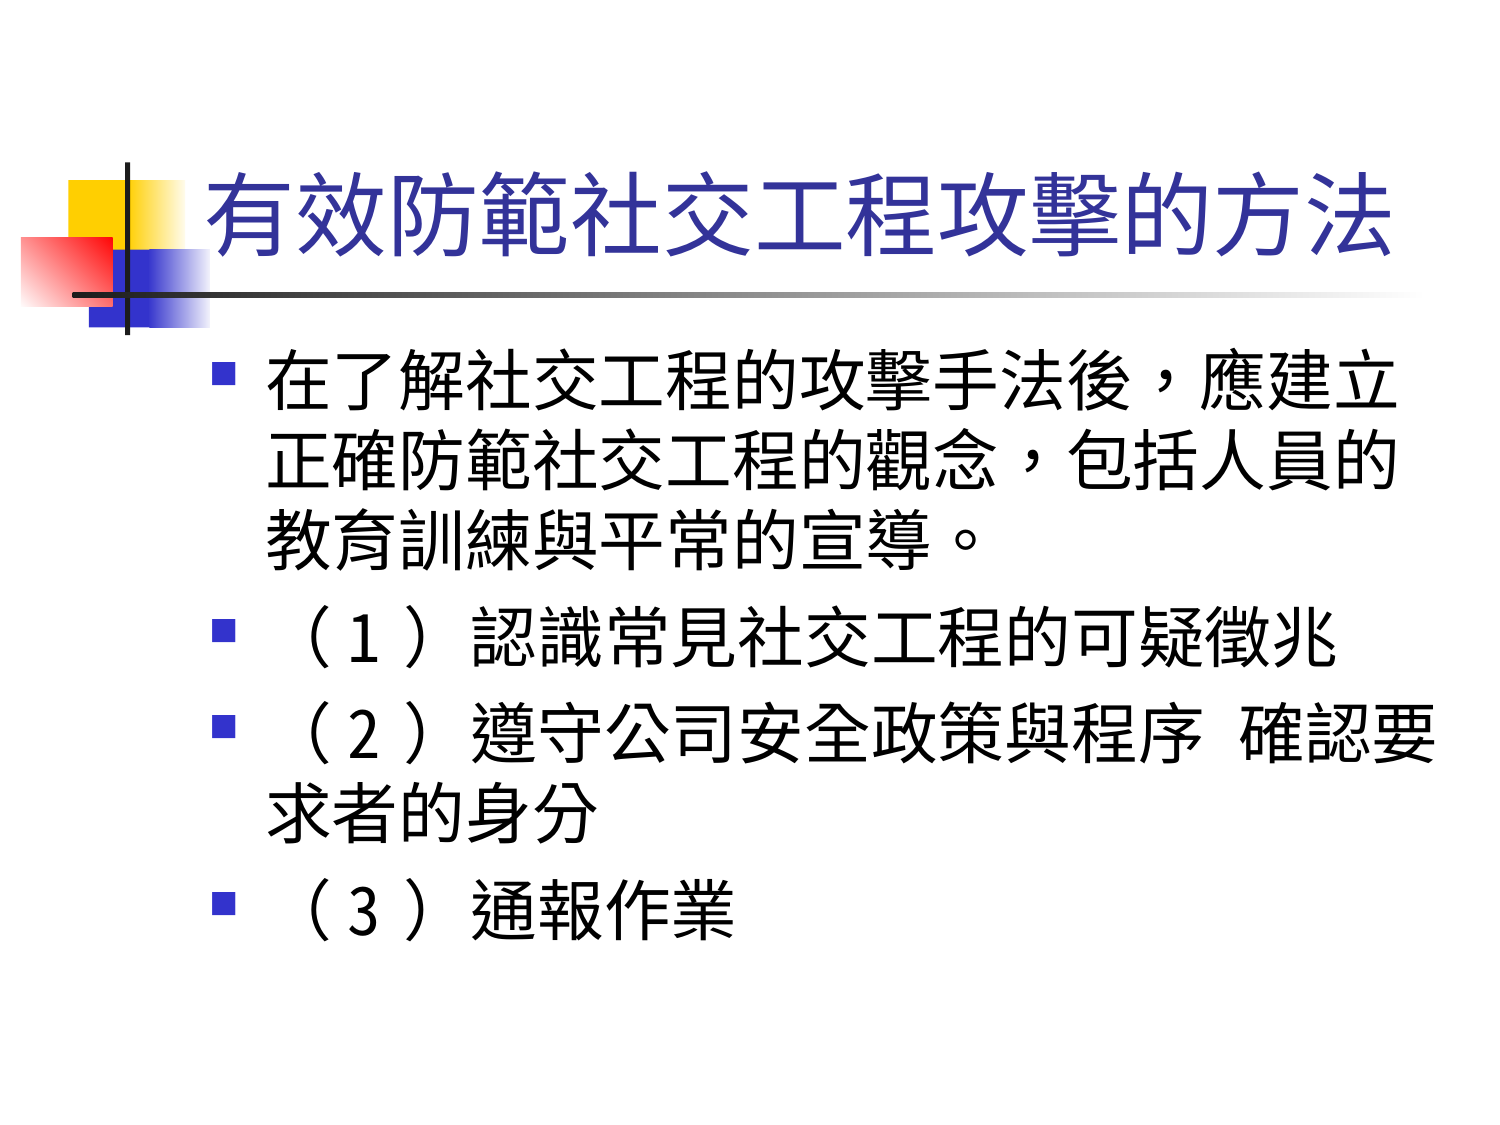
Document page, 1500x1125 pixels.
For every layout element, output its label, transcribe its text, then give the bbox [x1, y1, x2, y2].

title 有效防範社交工程攻擊的方法 [188, 35, 1468, 276]
list 在了解社交工程的攻擊手法後，應建立正確防範社交工程的觀念，包括人員的教育訓練與平常的宣導。 （1）認識常見社交工程的可疑徵兆 （2）遵守公司安全政策與程序 確認要求者的身分 （3）通報作業 [193, 331, 1469, 1007]
